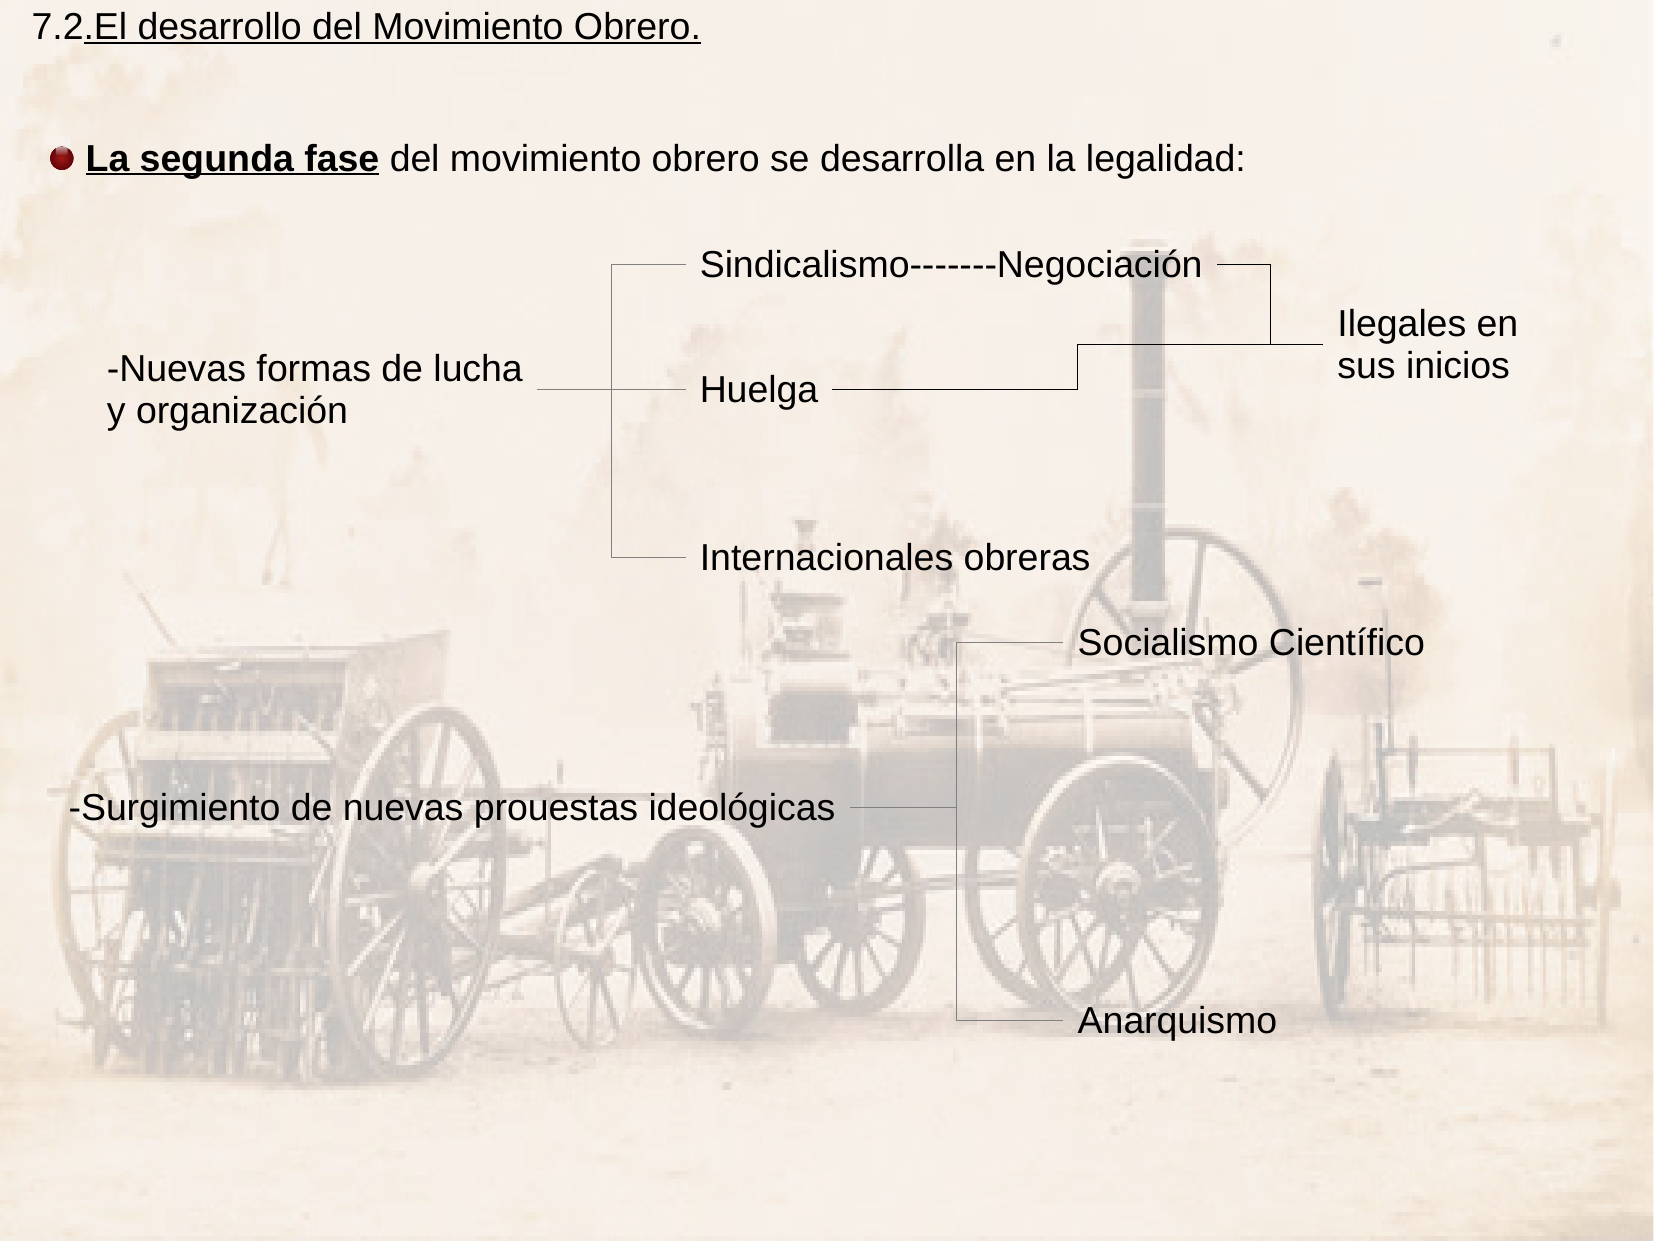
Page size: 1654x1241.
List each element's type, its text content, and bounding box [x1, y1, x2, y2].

text_box Internacionales obreras [685, 529, 1106, 587]
picture [0, 0, 1654, 1241]
text_box -Nuevas formas de lucha y organización [92, 339, 538, 439]
text_box 7.2.El desarrollo del Movimiento Obrero. [16, 0, 717, 56]
text_box Socialismo Científico [1062, 614, 1440, 672]
text_box Anarquismo [1062, 992, 1293, 1049]
text_box -Surgimiento de nuevas prouestas ideológicas [53, 779, 851, 837]
text_box La segunda fase del movimiento obrero se desarrolla en la legalidad: [35, 129, 1274, 188]
text_box Ilegales en sus inicios [1322, 295, 1534, 395]
text_box Sindicalismo-------Negociación [685, 236, 1218, 294]
text_box Huelga [685, 360, 833, 418]
